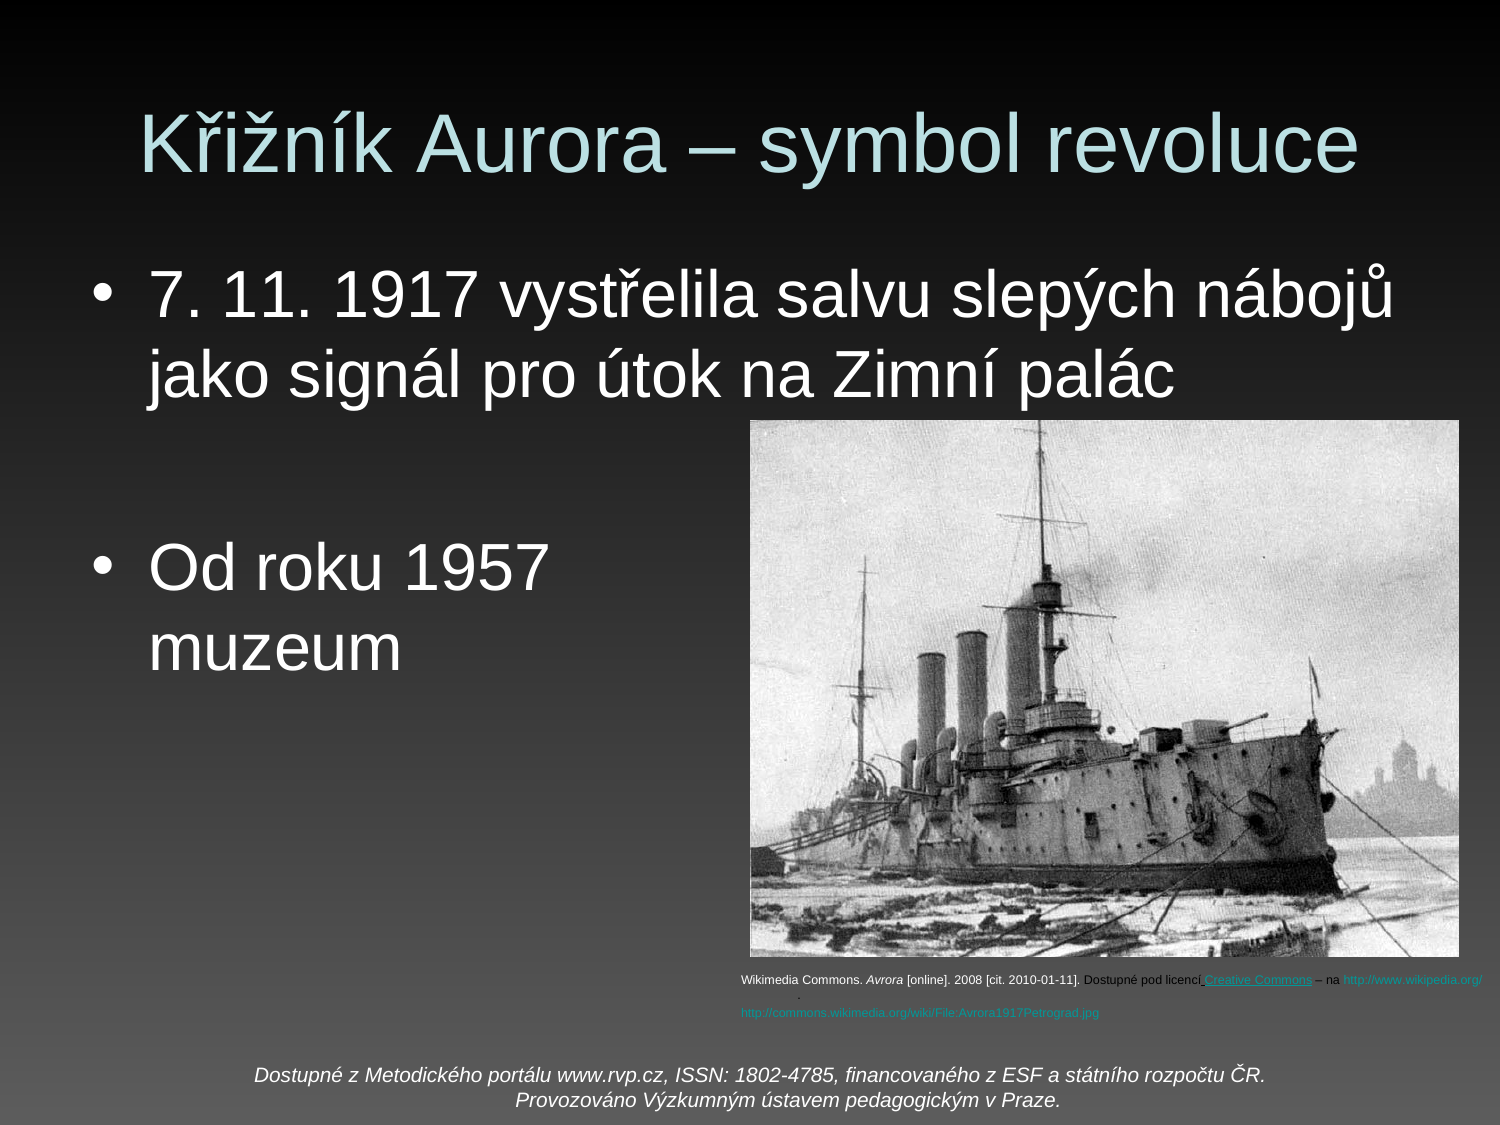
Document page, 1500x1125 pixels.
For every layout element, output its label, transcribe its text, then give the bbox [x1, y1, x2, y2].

list 7. 11. 1917 vystřelila salvu slepých nábojů jako signál pro útok na Zimní palác Od roku 1957 muzeum [76, 243, 1427, 986]
title Křižník Aurora – symbol revoluce [75, 45, 1426, 233]
text_box Wikimedia Commons. Avrora [online]. 2008 [cit. 2010-01-11]. Dostupné pod licencí Creative Commons – na http://www.wikipedia.org/. http://commons.wikimedia.org/wiki/File:Avrora1917Petrograd.jpg [726, 964, 1500, 1028]
text_box Dostupné z Metodického portálu www.rvp.cz, ISSN: 1802-4785, financovaného z ESF a státního rozpočtu ČR. Provozováno Výzkumným ústavem pedagogickým v Praze. [183, 1054, 1343, 1120]
picture [750, 420, 1459, 957]
